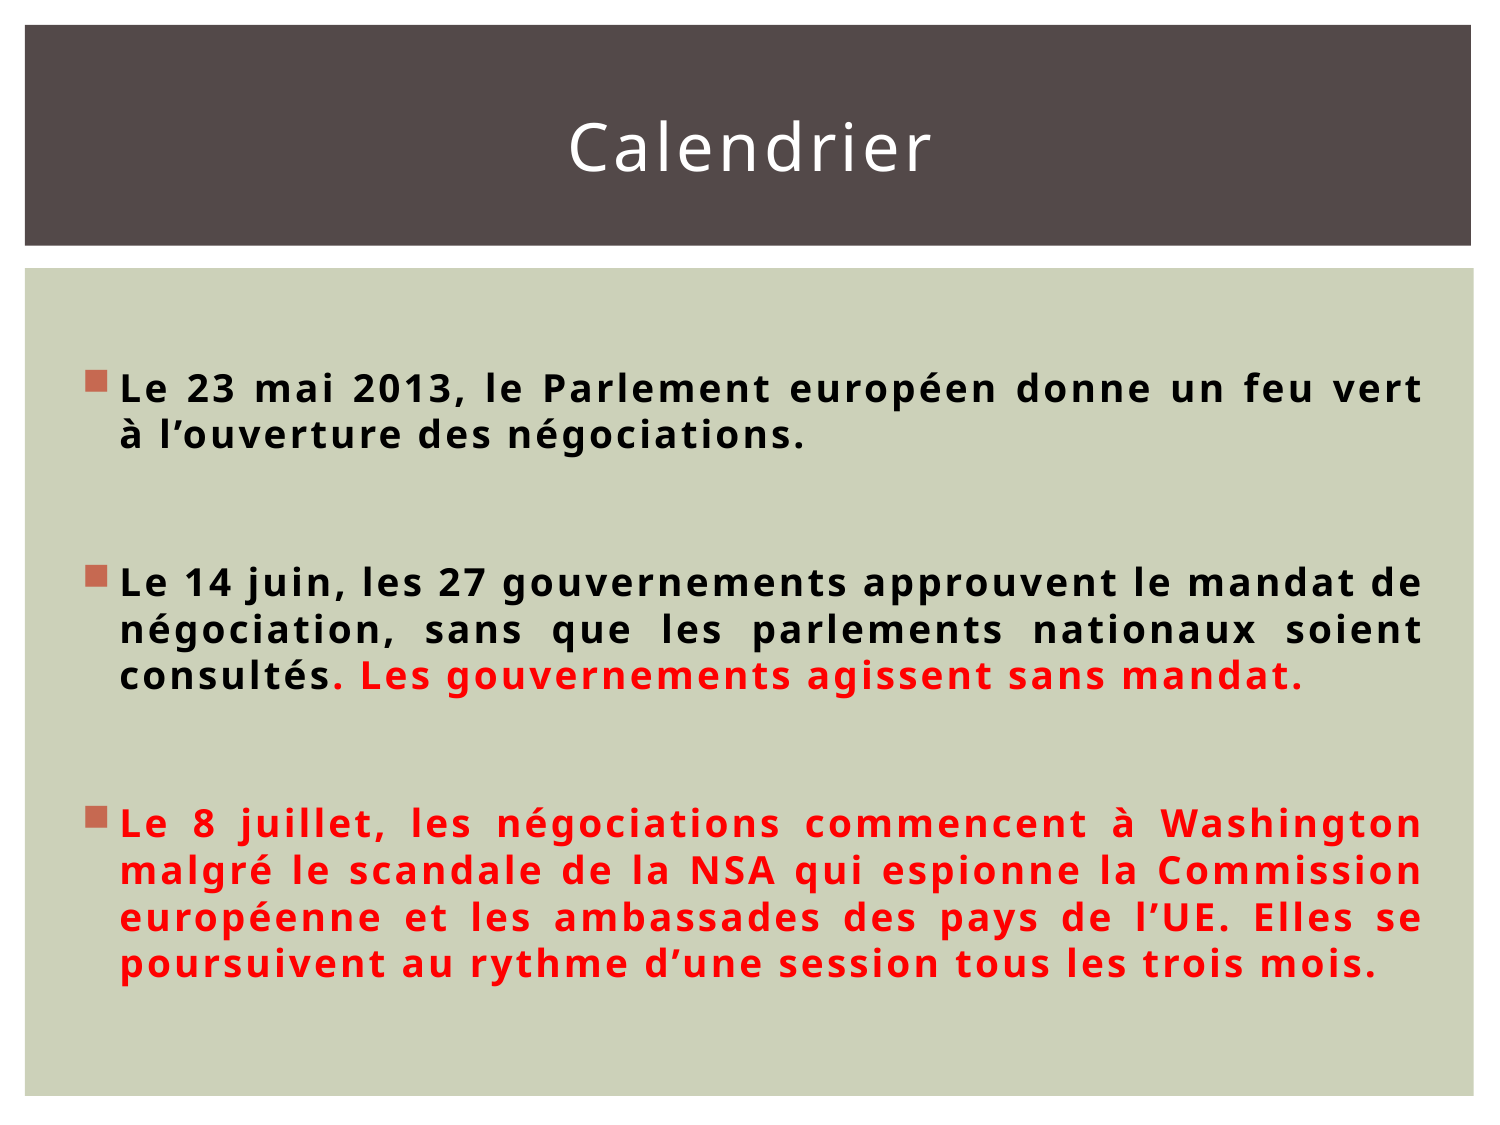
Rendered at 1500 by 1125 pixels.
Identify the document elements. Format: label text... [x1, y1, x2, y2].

title Calendrier [62, 58, 1438, 232]
list Le 23 mai 2013, le Parlement européen donne un feu vert à l’ouverture des négociations. Le 14 juin, les 27 gouvernements approuvent le mandat de négociation, sans que les parlements nationaux soient consultés. Les gouvernements agissent sans mandat. Le 8 juillet, les négociations commencent à Washington malgré le scandale de la NSA qui espionne la Commission européenne et les ambassades des pays de l’UE. Elles se poursuivent au rythme d’une session tous les trois mois. [62, 281, 1442, 1005]
